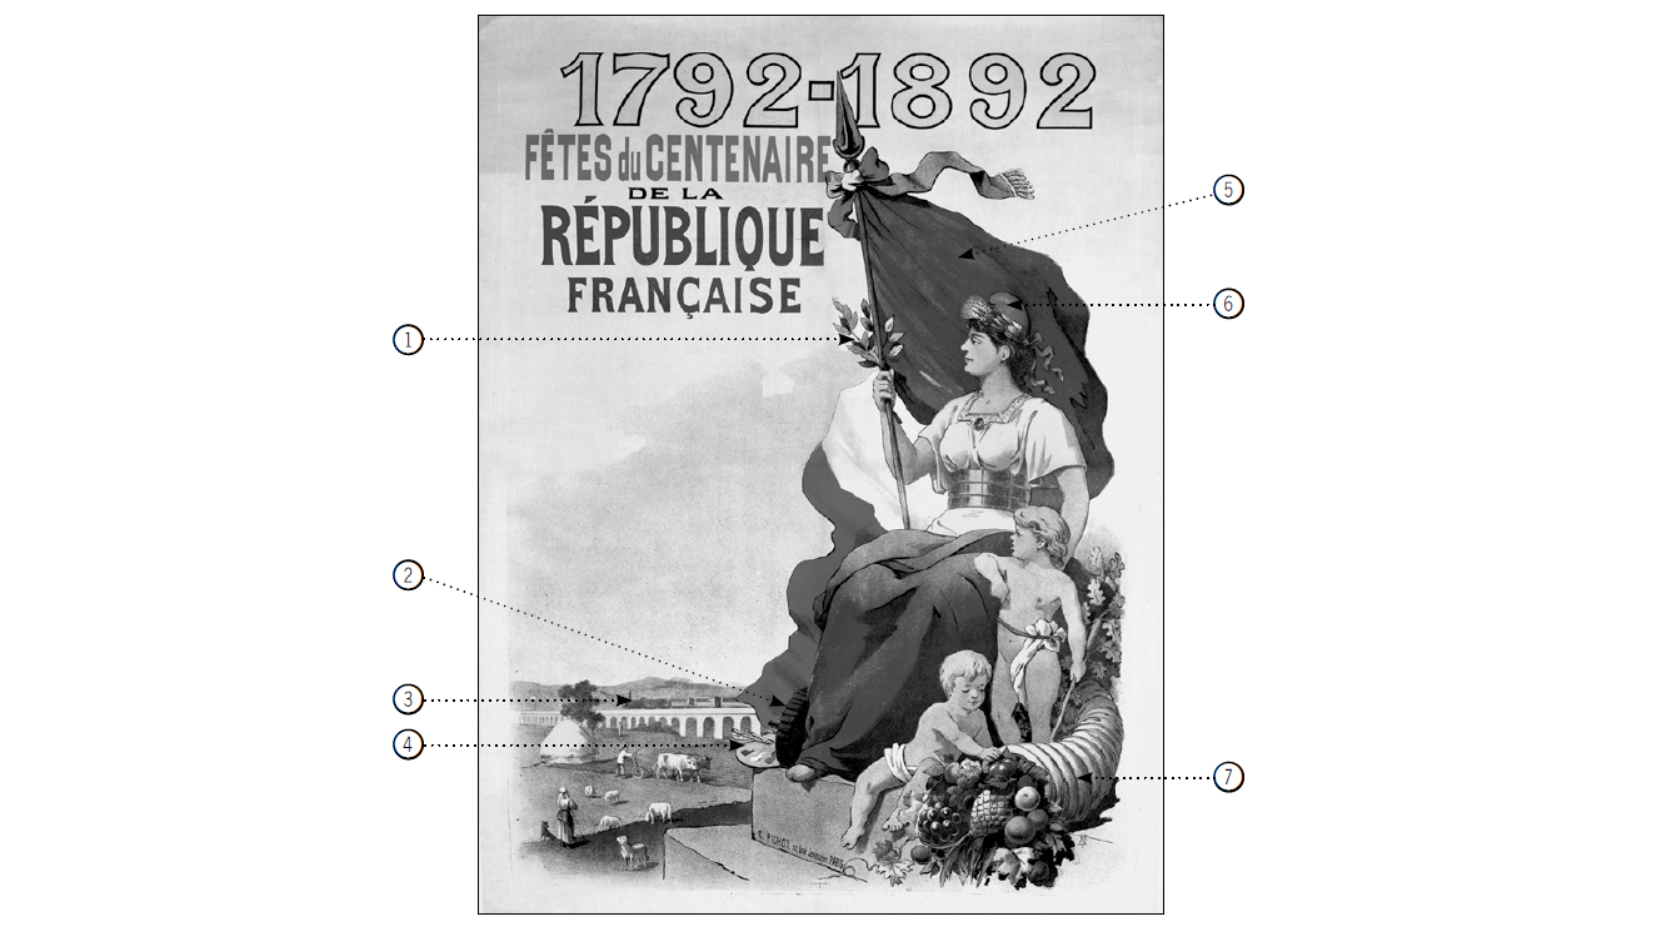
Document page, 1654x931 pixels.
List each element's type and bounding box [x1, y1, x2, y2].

picture [379, 6, 1277, 926]
